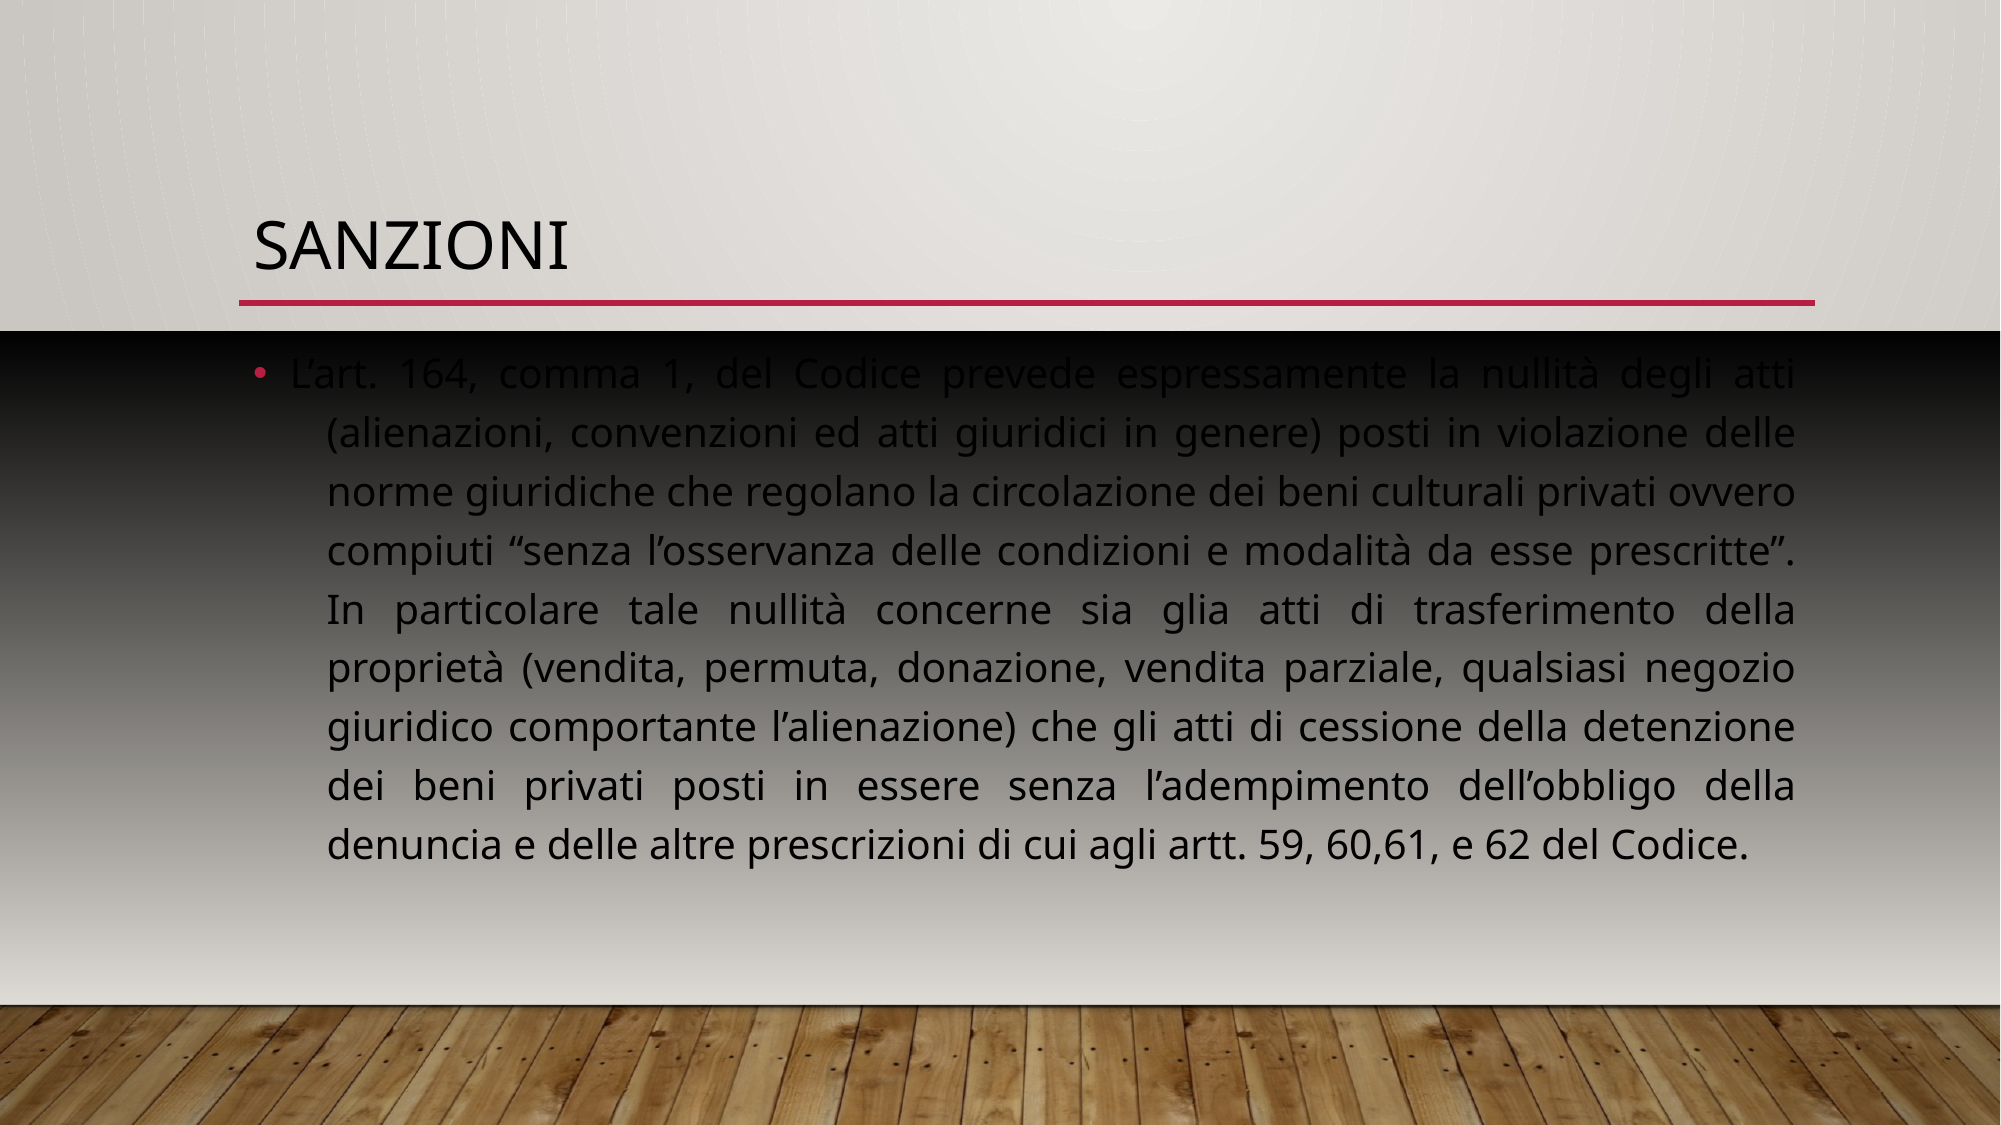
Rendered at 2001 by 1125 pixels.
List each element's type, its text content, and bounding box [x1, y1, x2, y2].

list L’art. 164, comma 1, del Codice prevede espressamente la nullità degli atti (alienazioni, convenzioni ed atti giuridici in genere) posti in violazione delle norme giuridiche che regolano la circolazione dei beni culturali privati ovvero compiuti “senza l’osservanza delle condizioni e modalità da esse prescritte”. In particolare tale nullità concerne sia glia atti di trasferimento della proprietà (vendita, permuta, donazione, vendita parziale, qualsiasi negozio giuridico comportante l’alienazione) che gli atti di cessione della detenzione dei beni privati posti in essere senza l’adempimento dell’obbligo della denuncia e delle altre prescrizioni di cui agli artt. 59, 60,61, e 62 del Codice. [238, 330, 1814, 897]
title sanzioni [238, 131, 1814, 305]
